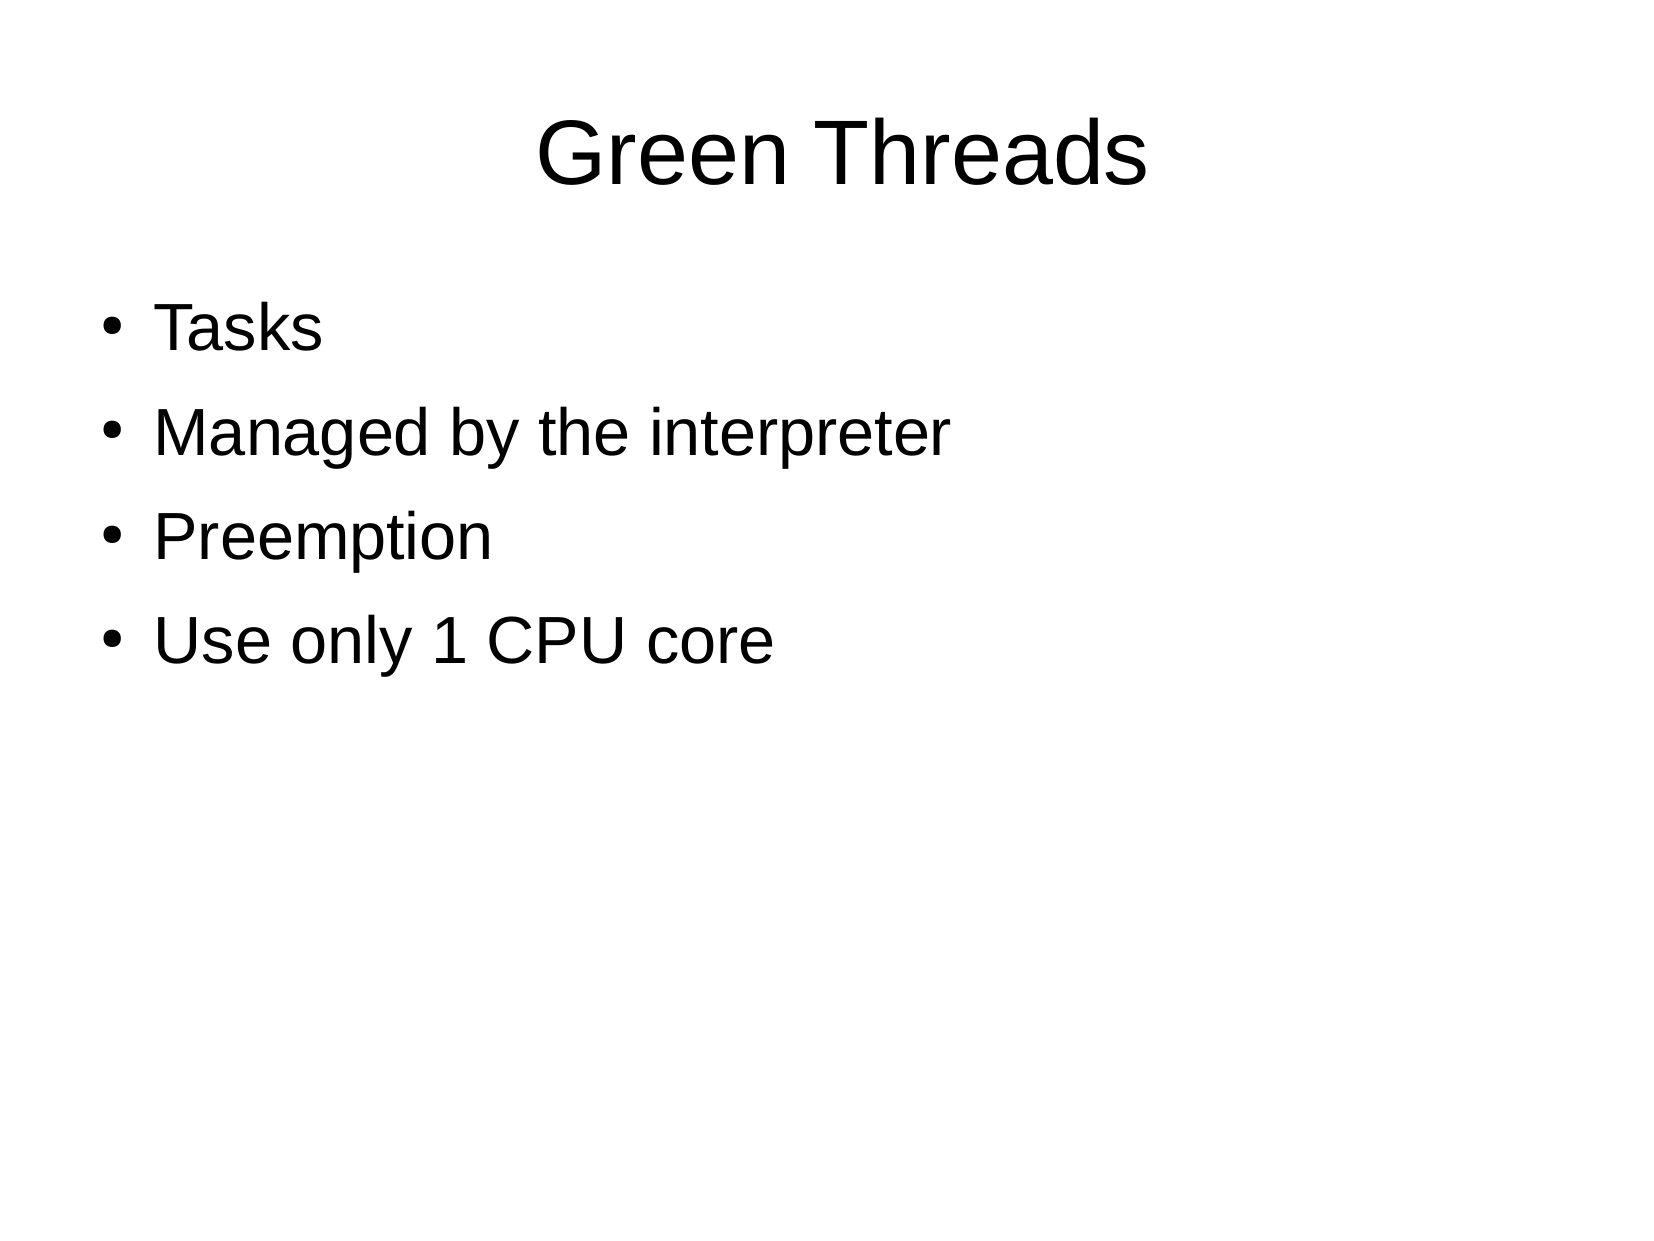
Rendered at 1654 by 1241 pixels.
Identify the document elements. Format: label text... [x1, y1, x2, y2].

list Tasks Managed by the interpreter Preemption Use only 1 CPU core [82, 290, 1571, 1109]
title Green Threads [82, 49, 1571, 257]
